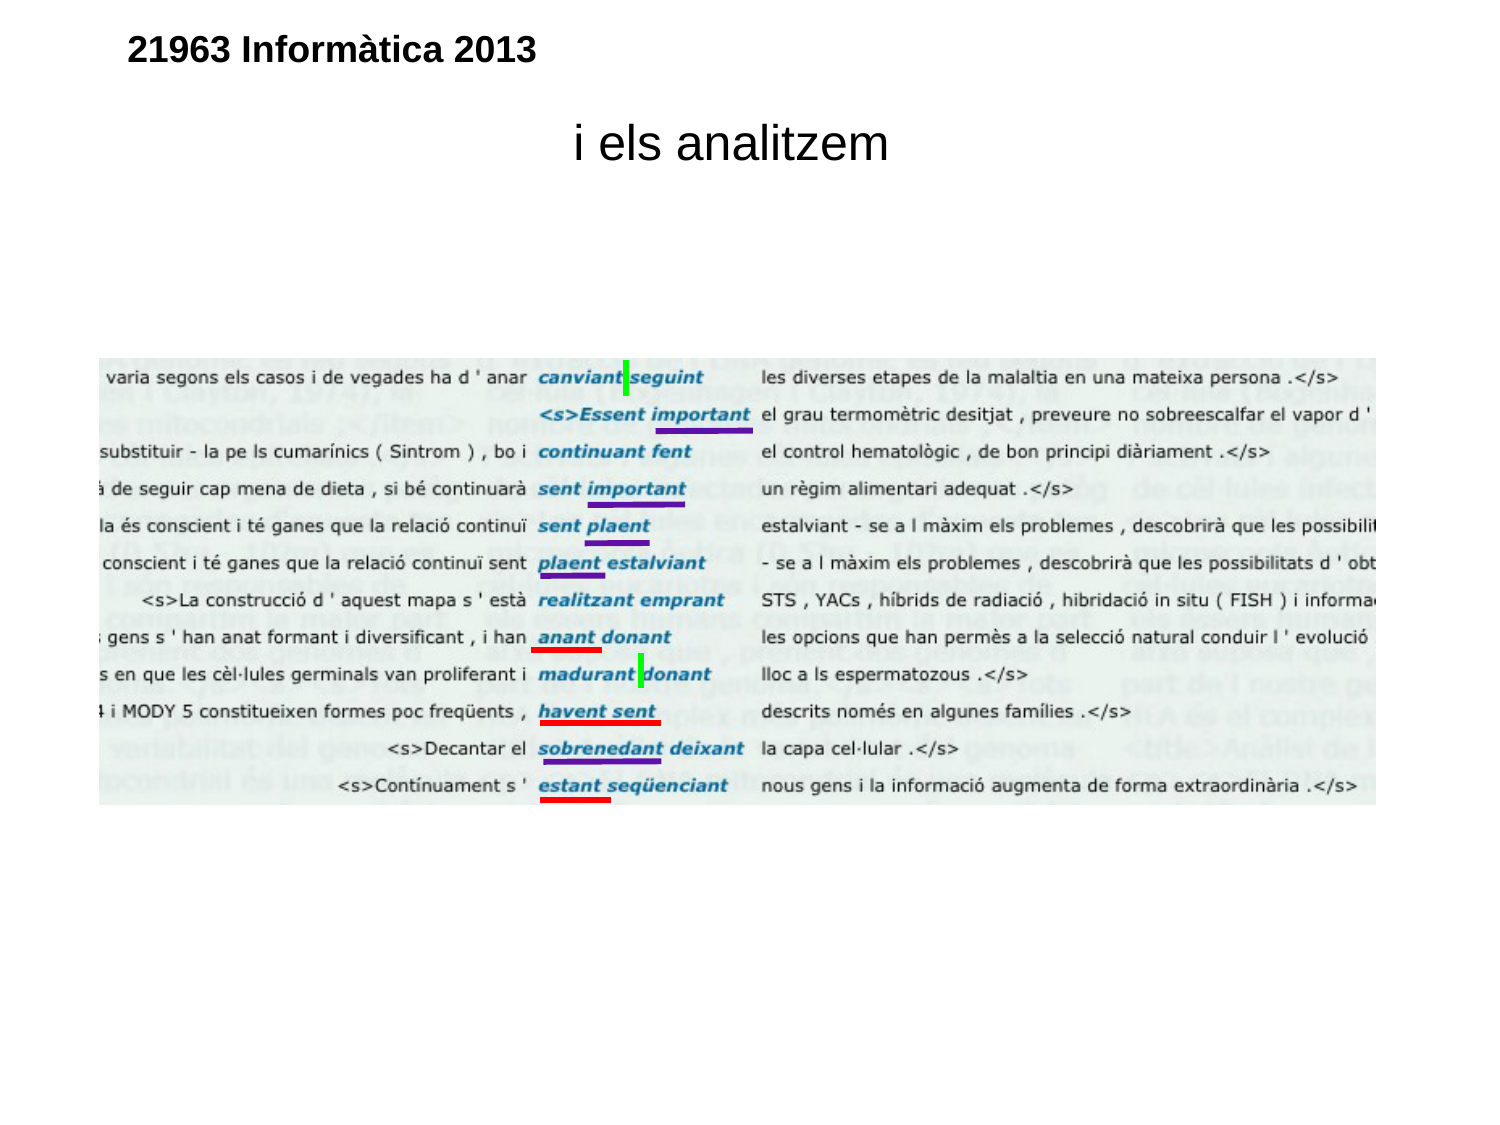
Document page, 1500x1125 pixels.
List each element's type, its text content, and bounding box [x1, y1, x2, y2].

text_box 21963 Informàtica 2013 [112, 20, 1388, 85]
picture [99, 358, 1376, 806]
text_box i els analitzem [97, 95, 1366, 195]
